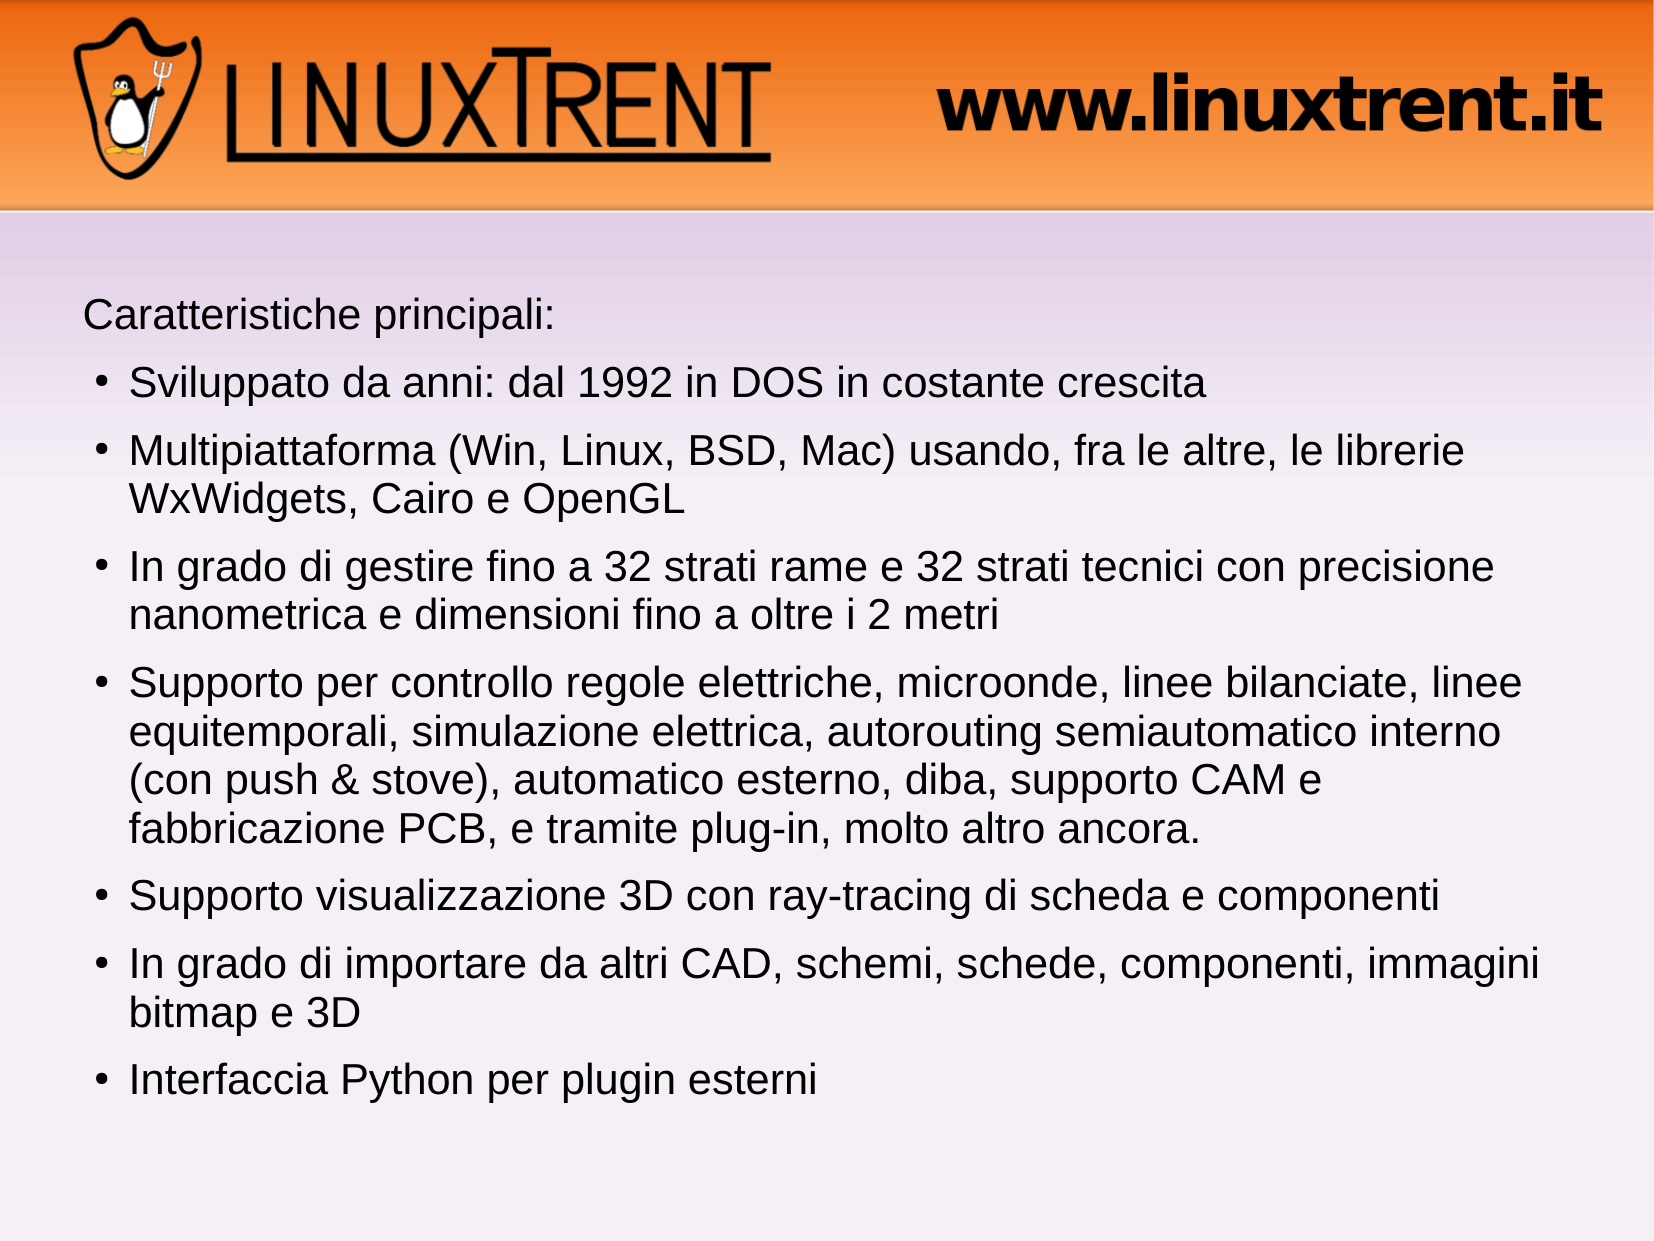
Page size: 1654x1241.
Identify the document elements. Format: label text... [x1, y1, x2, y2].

list Caratteristiche principali: Sviluppato da anni: dal 1992 in DOS in costante crescita Multipiattaforma (Win, Linux, BSD, Mac) usando, fra le altre, le librerie WxWidgets, Cairo e OpenGL In grado di gestire fino a 32 strati rame e 32 strati tecnici con precisione nanometrica e dimensioni fino a oltre i 2 metri Supporto per controllo regole elettriche, microonde, linee bilanciate, linee equitemporali, simulazione elettrica, autorouting semiautomatico interno (con push & stove), automatico esterno, diba, supporto CAM e fabbricazione PCB, e tramite plug-in, molto altro ancora. Supporto visualizzazione 3D con ray-tracing di scheda e componenti In grado di importare da altri CAD, schemi, schede, componenti, immagini bitmap e 3D Interfaccia Python per plugin esterni [82, 290, 1571, 1109]
picture [0, 0, 1654, 1241]
